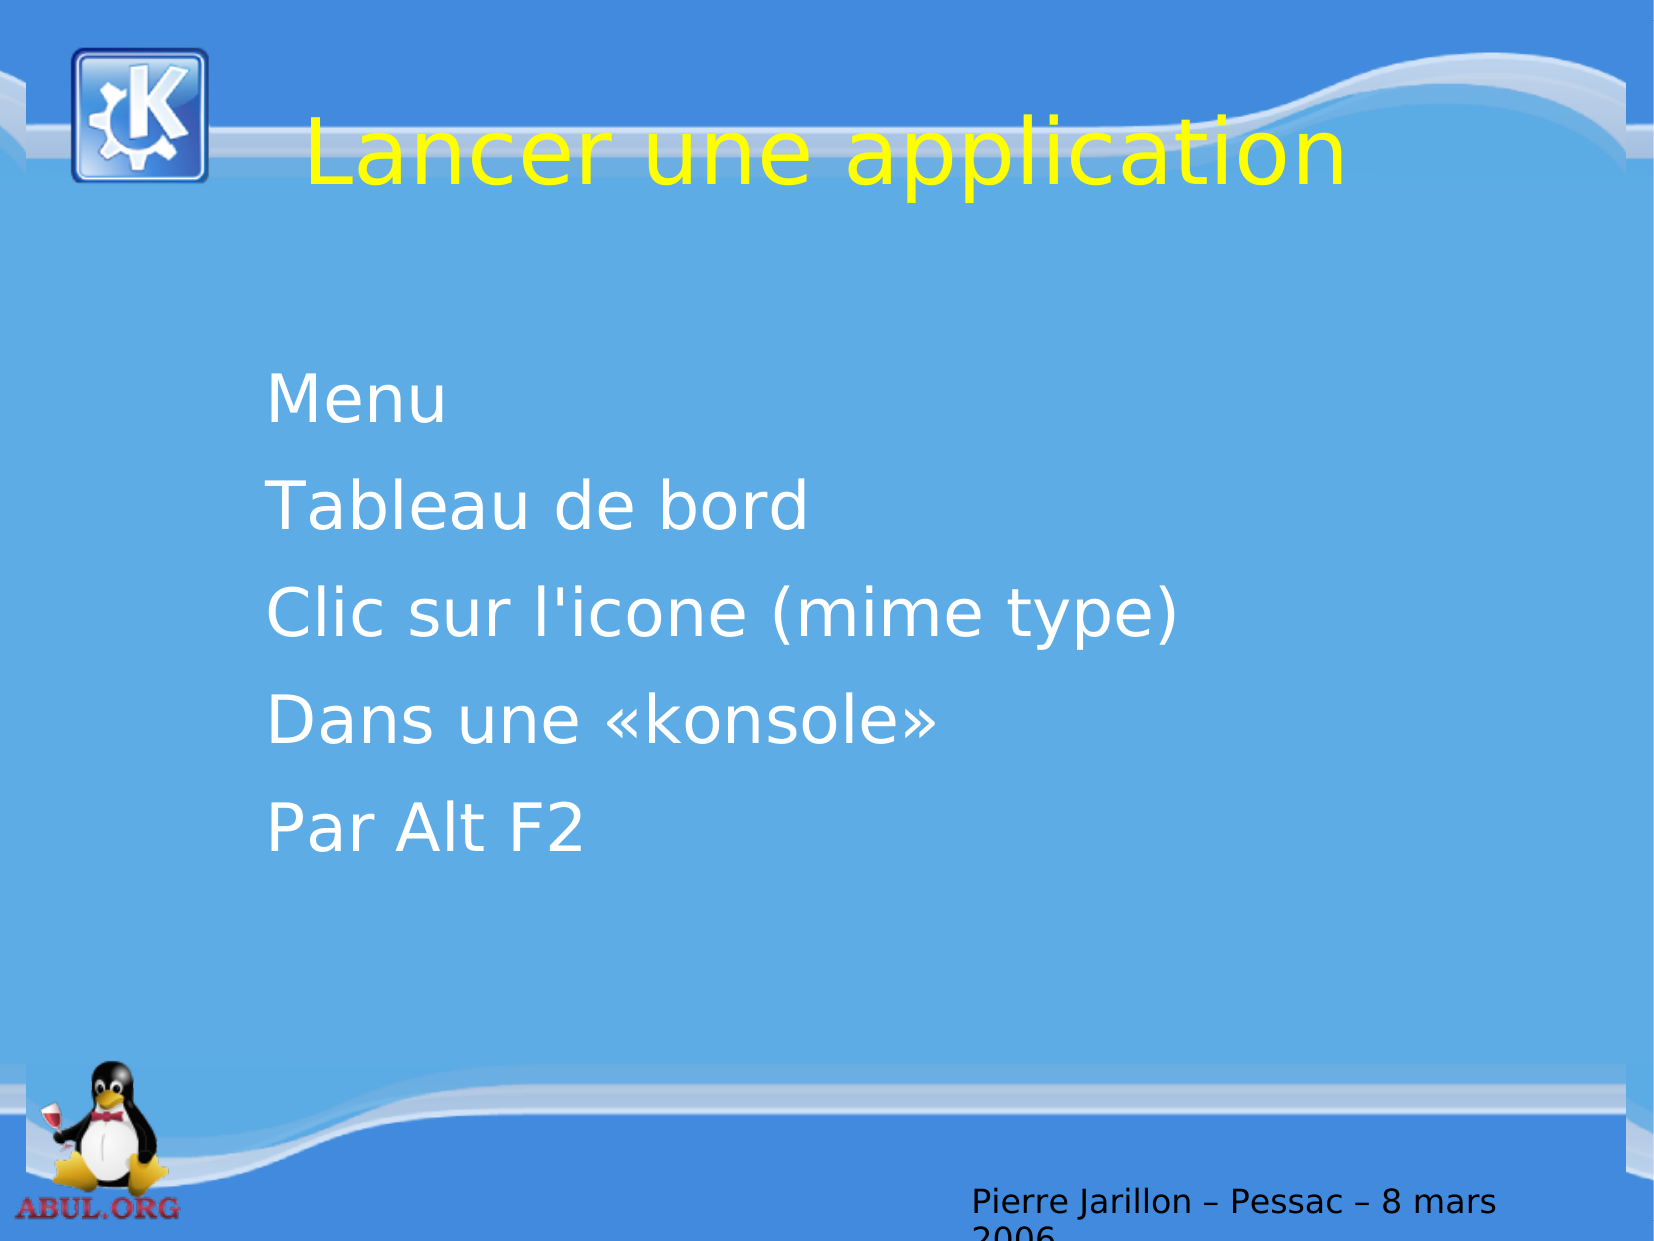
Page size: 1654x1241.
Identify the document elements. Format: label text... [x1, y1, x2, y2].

title Lancer une application [82, 49, 1571, 257]
list Menu Tableau de bord Clic sur l'icone (mime type) Dans une «konsole» Par Alt F2 [248, 360, 1453, 1179]
picture [0, 0, 1654, 1241]
text_box Pierre Jarillon – Pessac – 8 mars 2006 [956, 1175, 1607, 1229]
picture [1009, 1229, 1017, 1241]
picture [1019, 1229, 1029, 1241]
picture [998, 1229, 1008, 1241]
picture [1030, 1229, 1040, 1241]
picture [985, 1229, 996, 1241]
